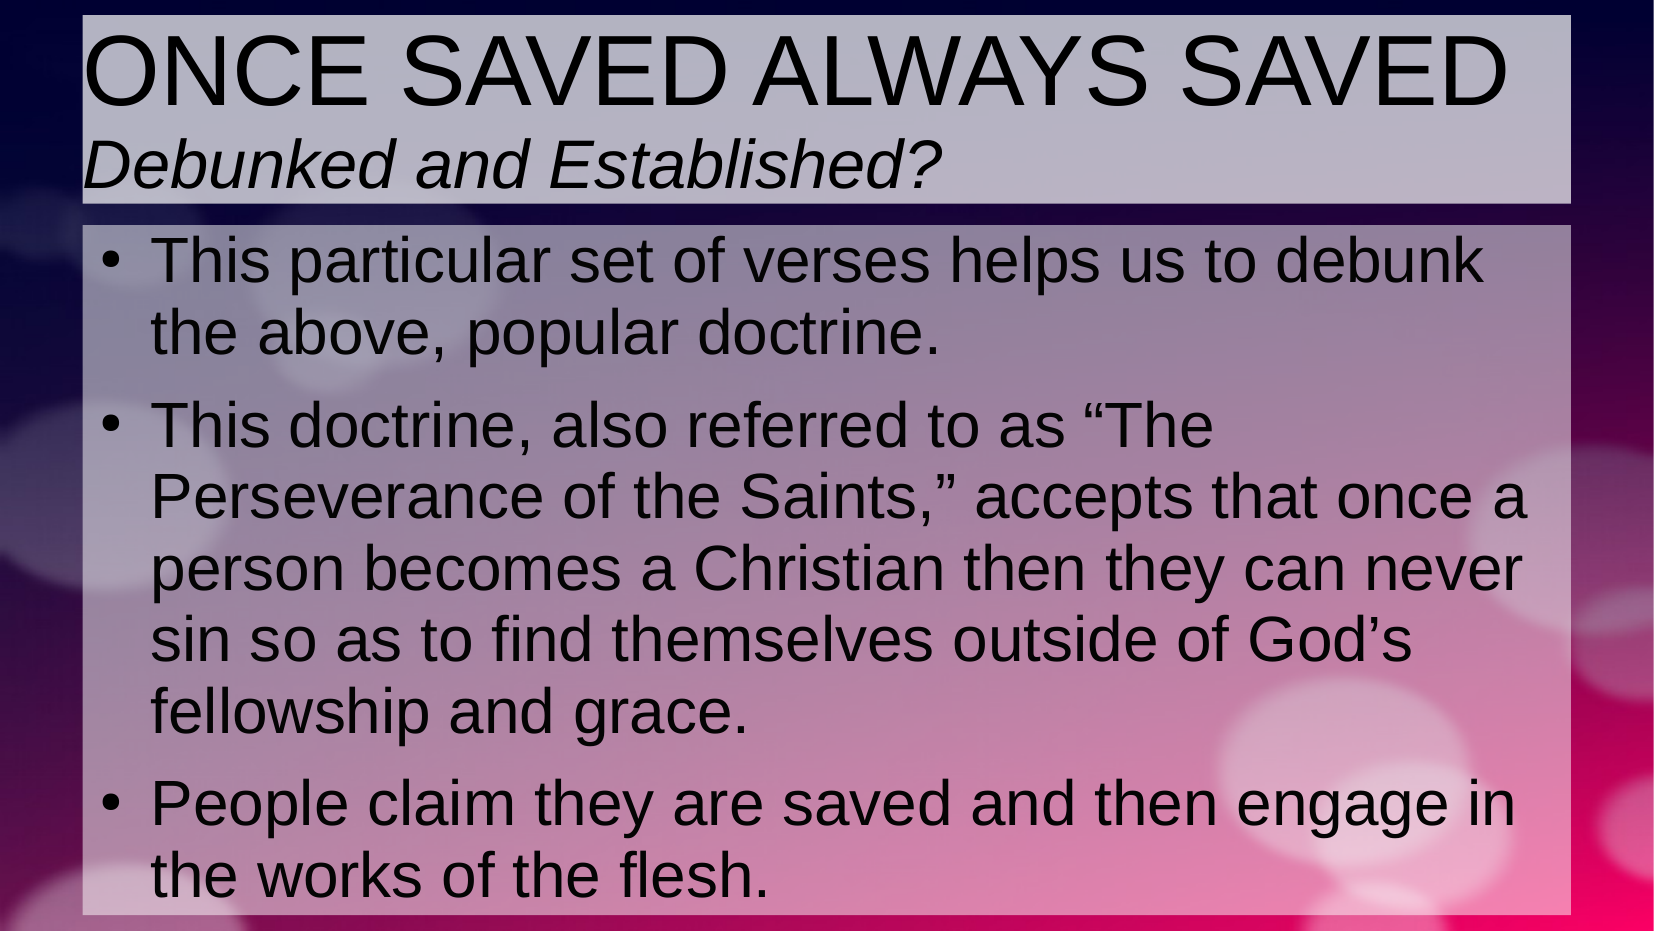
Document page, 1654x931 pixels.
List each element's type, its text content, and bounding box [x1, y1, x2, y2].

title ONCE SAVED ALWAYS SAVED Debunked and Established? [82, 15, 1571, 204]
picture [0, 0, 1654, 931]
list This particular set of verses helps us to debunk the above, popular doctrine. This doctrine, also referred to as “The Perseverance of the Saints,” accepts that once a person becomes a Christian then they can never sin so as to find themselves outside of God’s fellowship and grace. People claim they are saved and then engage in the works of the flesh. [82, 225, 1571, 916]
